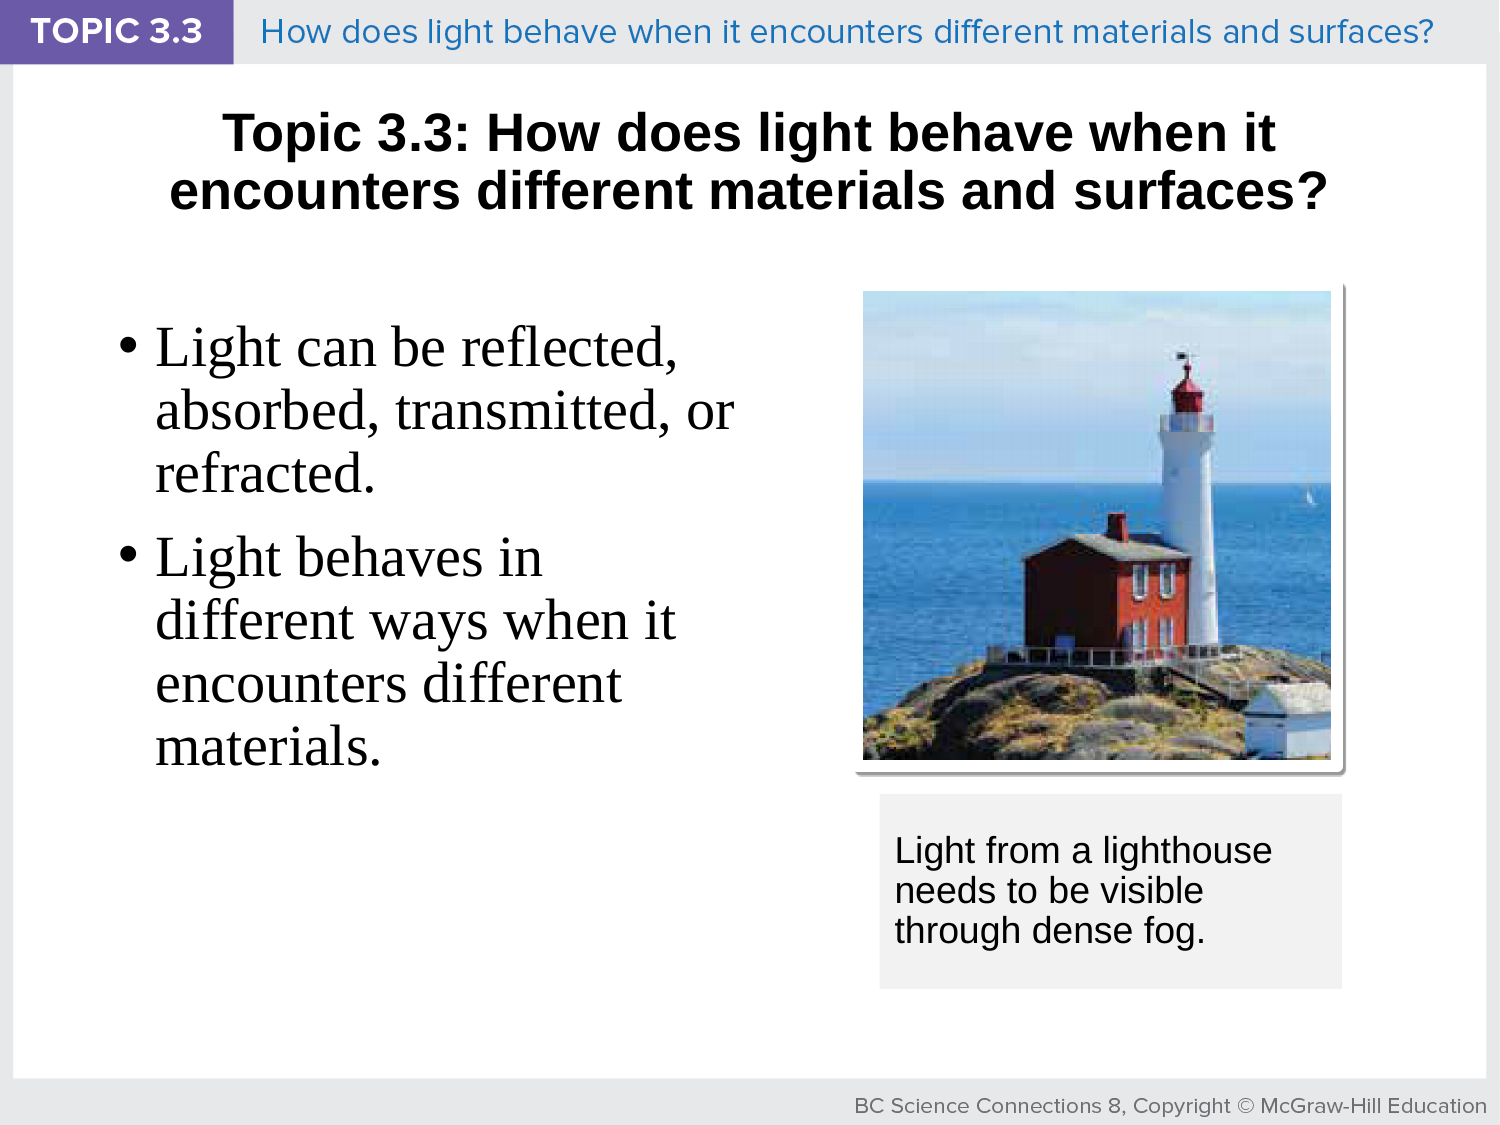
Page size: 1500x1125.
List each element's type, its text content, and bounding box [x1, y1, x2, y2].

list Light from a lighthouse needs to be visible through dense fog. [879, 793, 1342, 989]
list Light can be reflected, absorbed, transmitted, or refracted. Light behaves in different ways when it encounters different materials. [103, 308, 757, 1014]
picture [0, 0, 1500, 1082]
title Topic 3.3: How does light behave when it encounters different materials and surfaces? [103, 76, 1397, 249]
